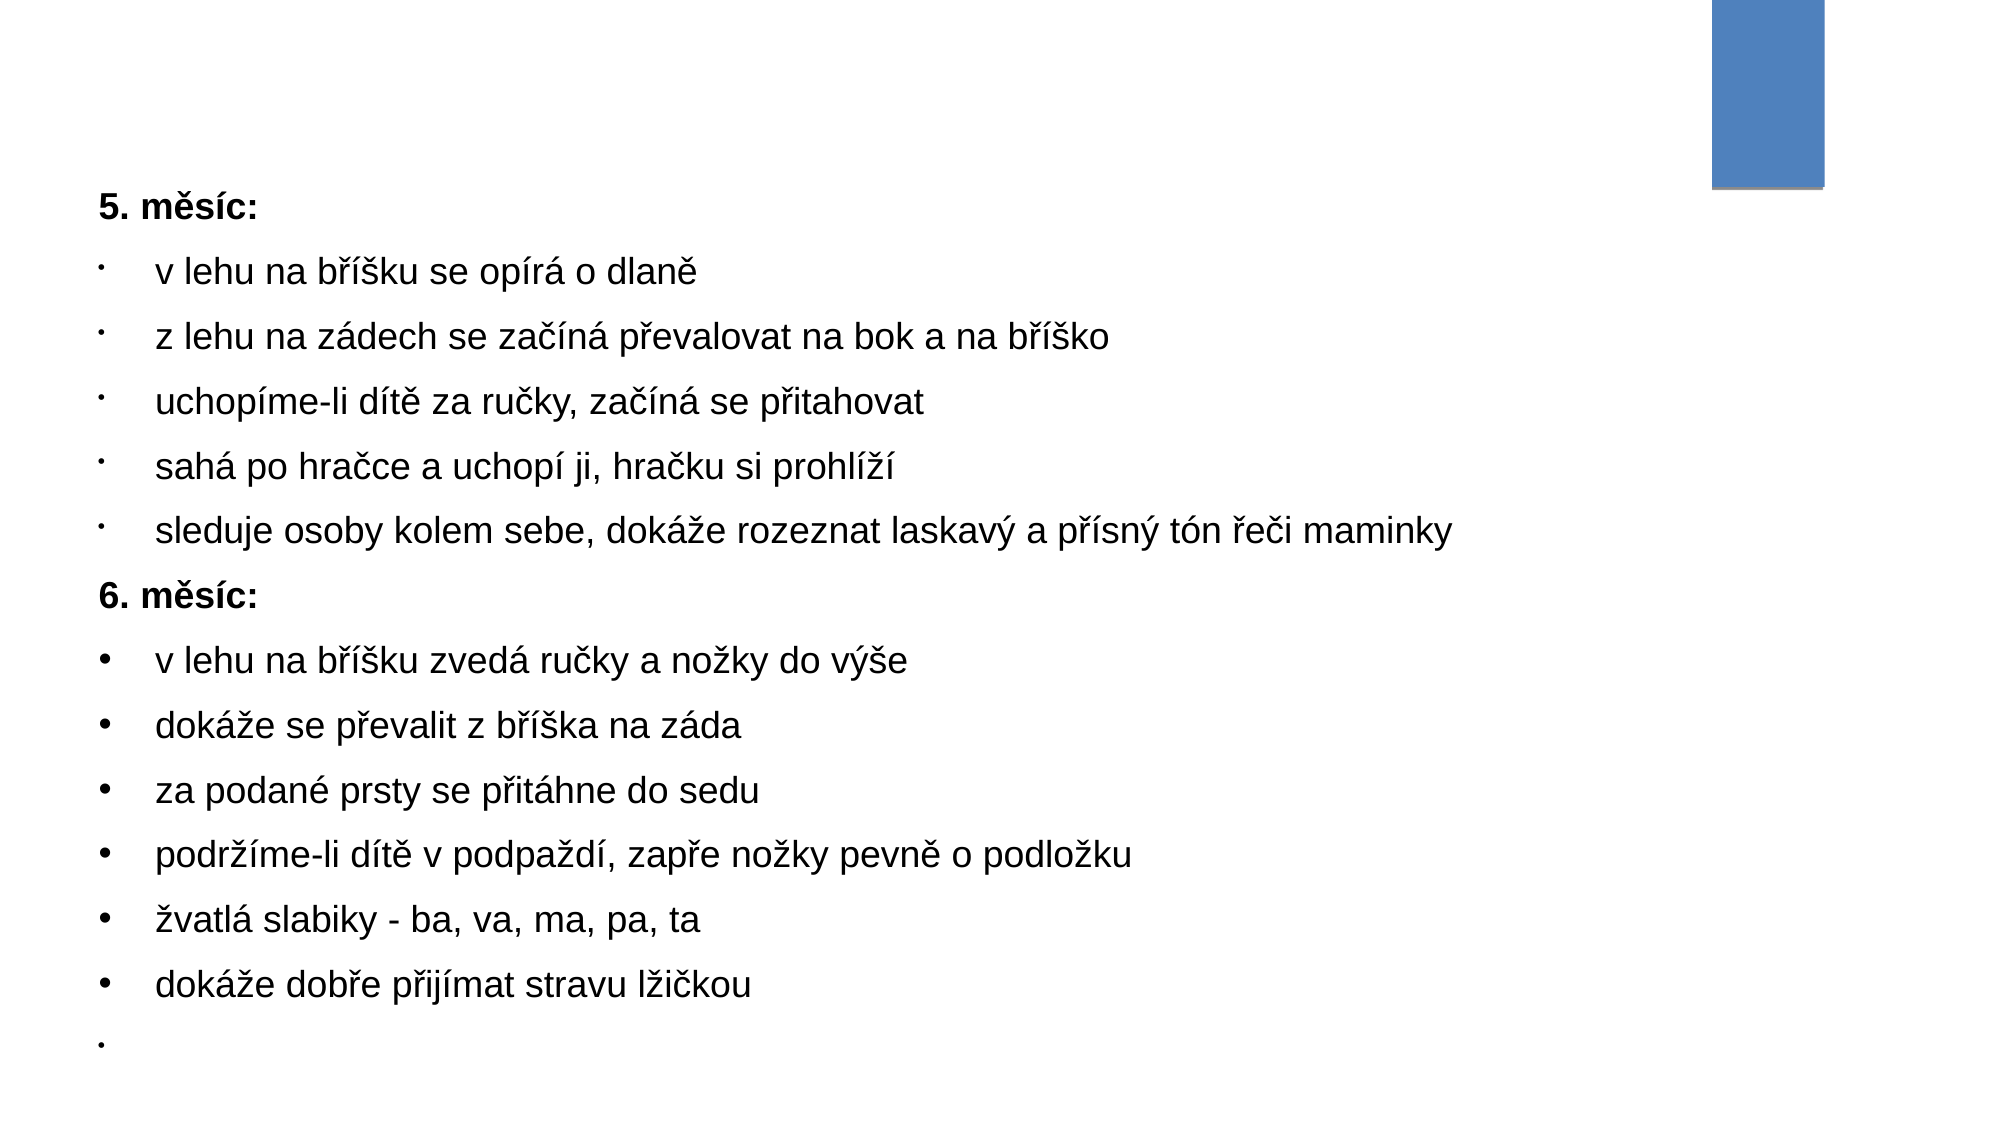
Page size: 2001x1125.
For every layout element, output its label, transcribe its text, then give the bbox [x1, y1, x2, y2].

text_box 5. měsíc: v lehu na bříšku se opírá o dlaně z lehu na zádech se začíná převalovat na bok a na bříško uchopíme-li dítě za ručky, začíná se přitahovat sahá po hračce a uchopí ji, hračku si prohlíží sleduje osoby kolem sebe, dokáže rozeznat laskavý a přísný tón řeči maminky 6. měsíc: v lehu na bříšku zvedá ručky a nožky do výše dokáže se převalit z bříška na záda za podané prsty se přitáhne do sedu podržíme-li dítě v podpaždí, zapře nožky pevně o podložku žvatlá slabiky - ba, va, ma, pa, ta dokáže dobře přijímat stravu lžičkou [83, 171, 1917, 1085]
text_box [107, 0, 1940, 240]
